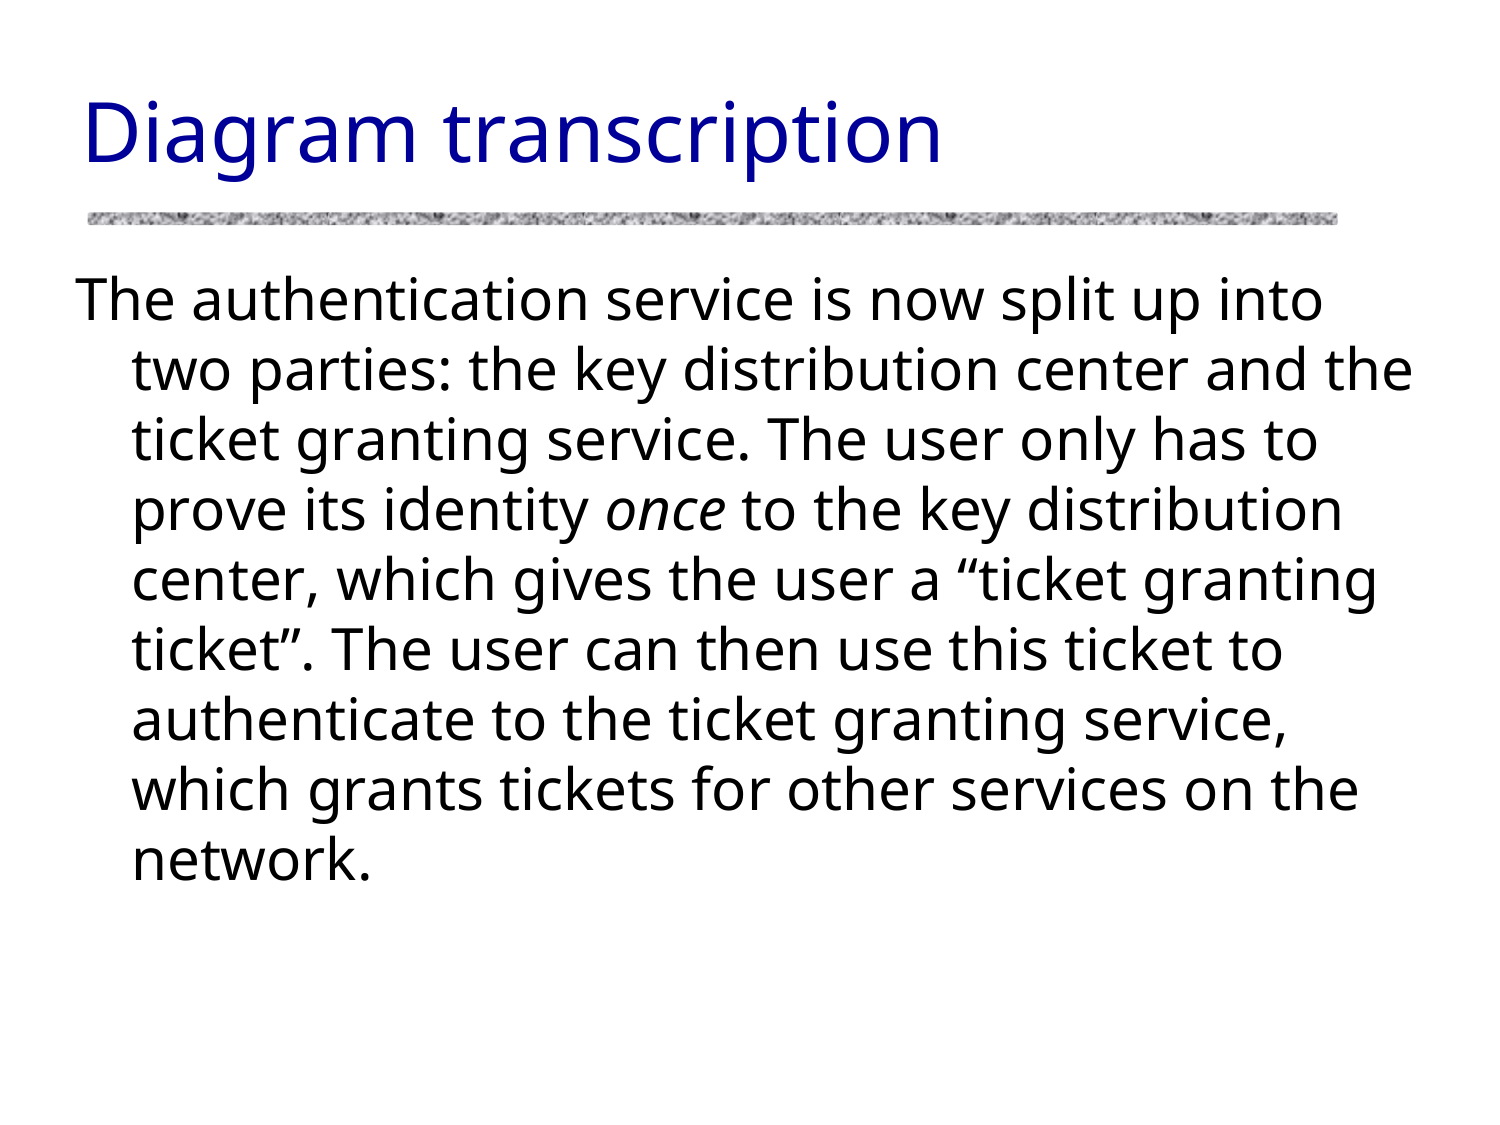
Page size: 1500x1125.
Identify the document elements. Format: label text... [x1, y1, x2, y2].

picture [87, 212, 1338, 226]
title Diagram transcription [66, 37, 1342, 188]
subtitle The authentication service is now split up into two parties: the key distribution center and the ticket granting service. The user only has to prove its identity once to the key distribution center, which gives the user a “ticket granting ticket”. The user can then use this ticket to authenticate to the ticket granting service, which grants tickets for other services on the network. [75, 262, 1417, 994]
